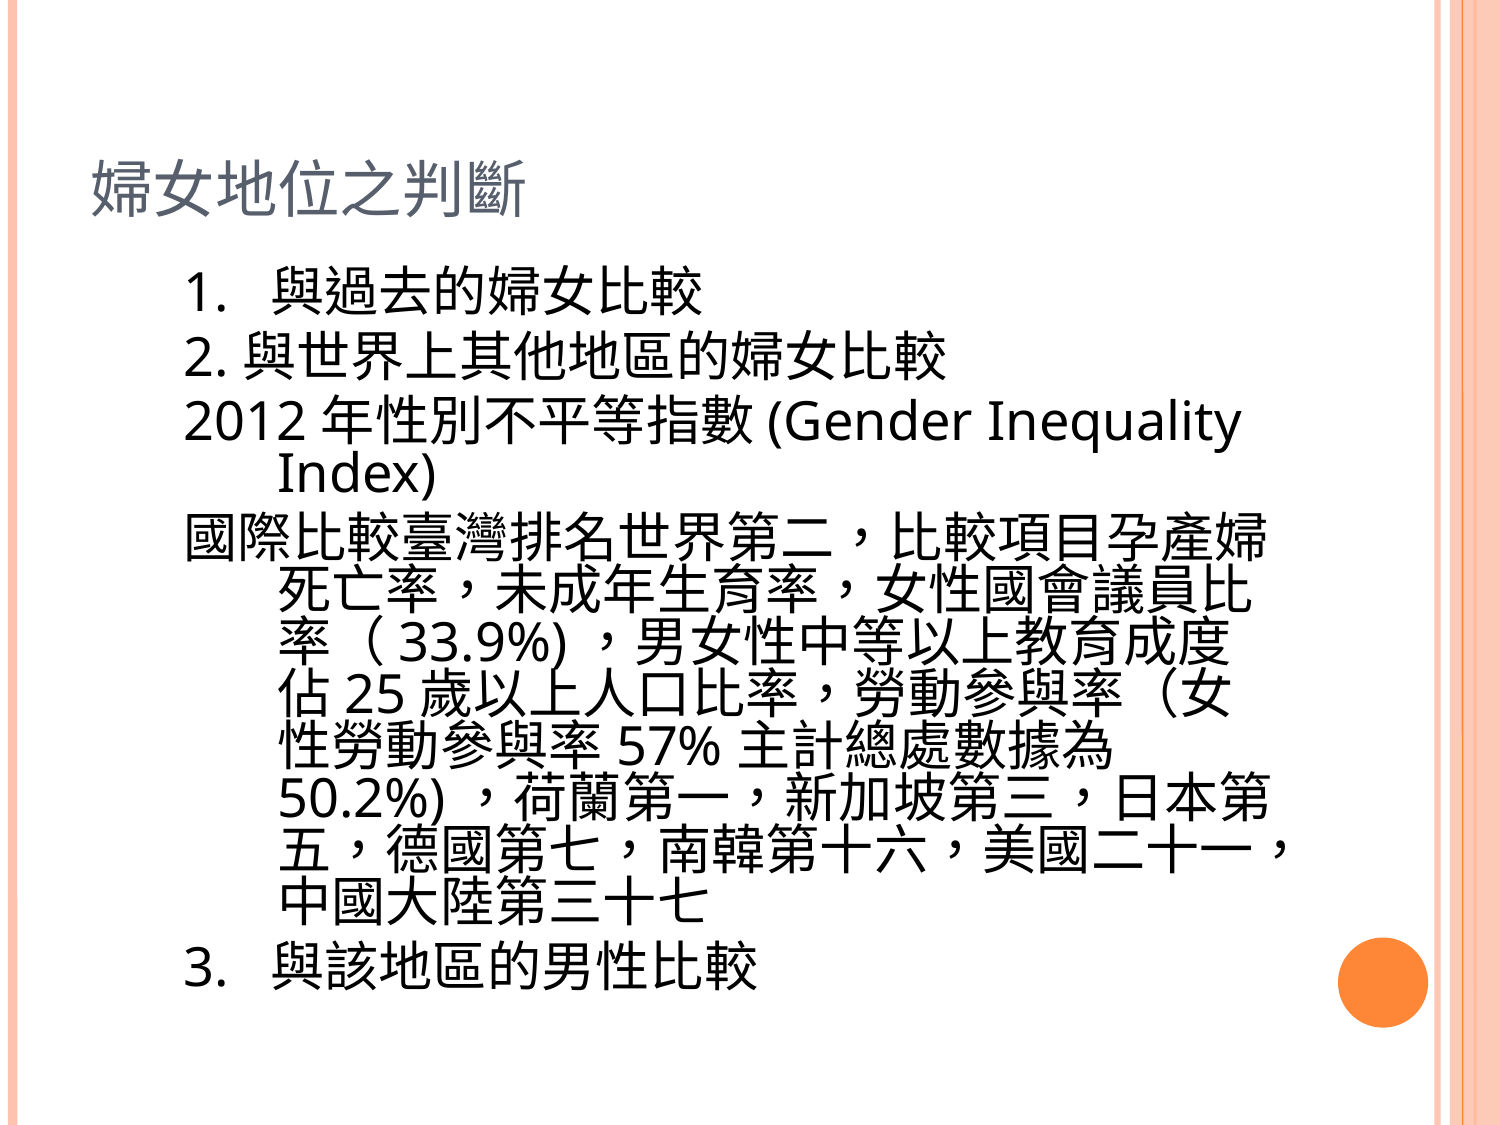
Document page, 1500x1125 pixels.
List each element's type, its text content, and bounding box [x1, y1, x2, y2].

list 1. 與過去的婦女比較 2.與世界上其他地區的婦女比較 2012年性別不平等指數(Gender Inequality Index) 國際比較臺灣排名世界第二，比較項目孕產婦死亡率，未成年生育率，女性國會議員比率（33.9%)，男女性中等以上教育成度佔25歲以上人口比率，勞動參與率（女性勞動參與率57%主計總處數據為50.2%)，荷蘭第一，新加坡第三，日本第五，德國第七，南韓第十六，美國二十一，中國大陸第三十七 3. 與該地區的男性比較 [75, 262, 1300, 1062]
title 婦女地位之判斷 [75, 45, 1300, 233]
